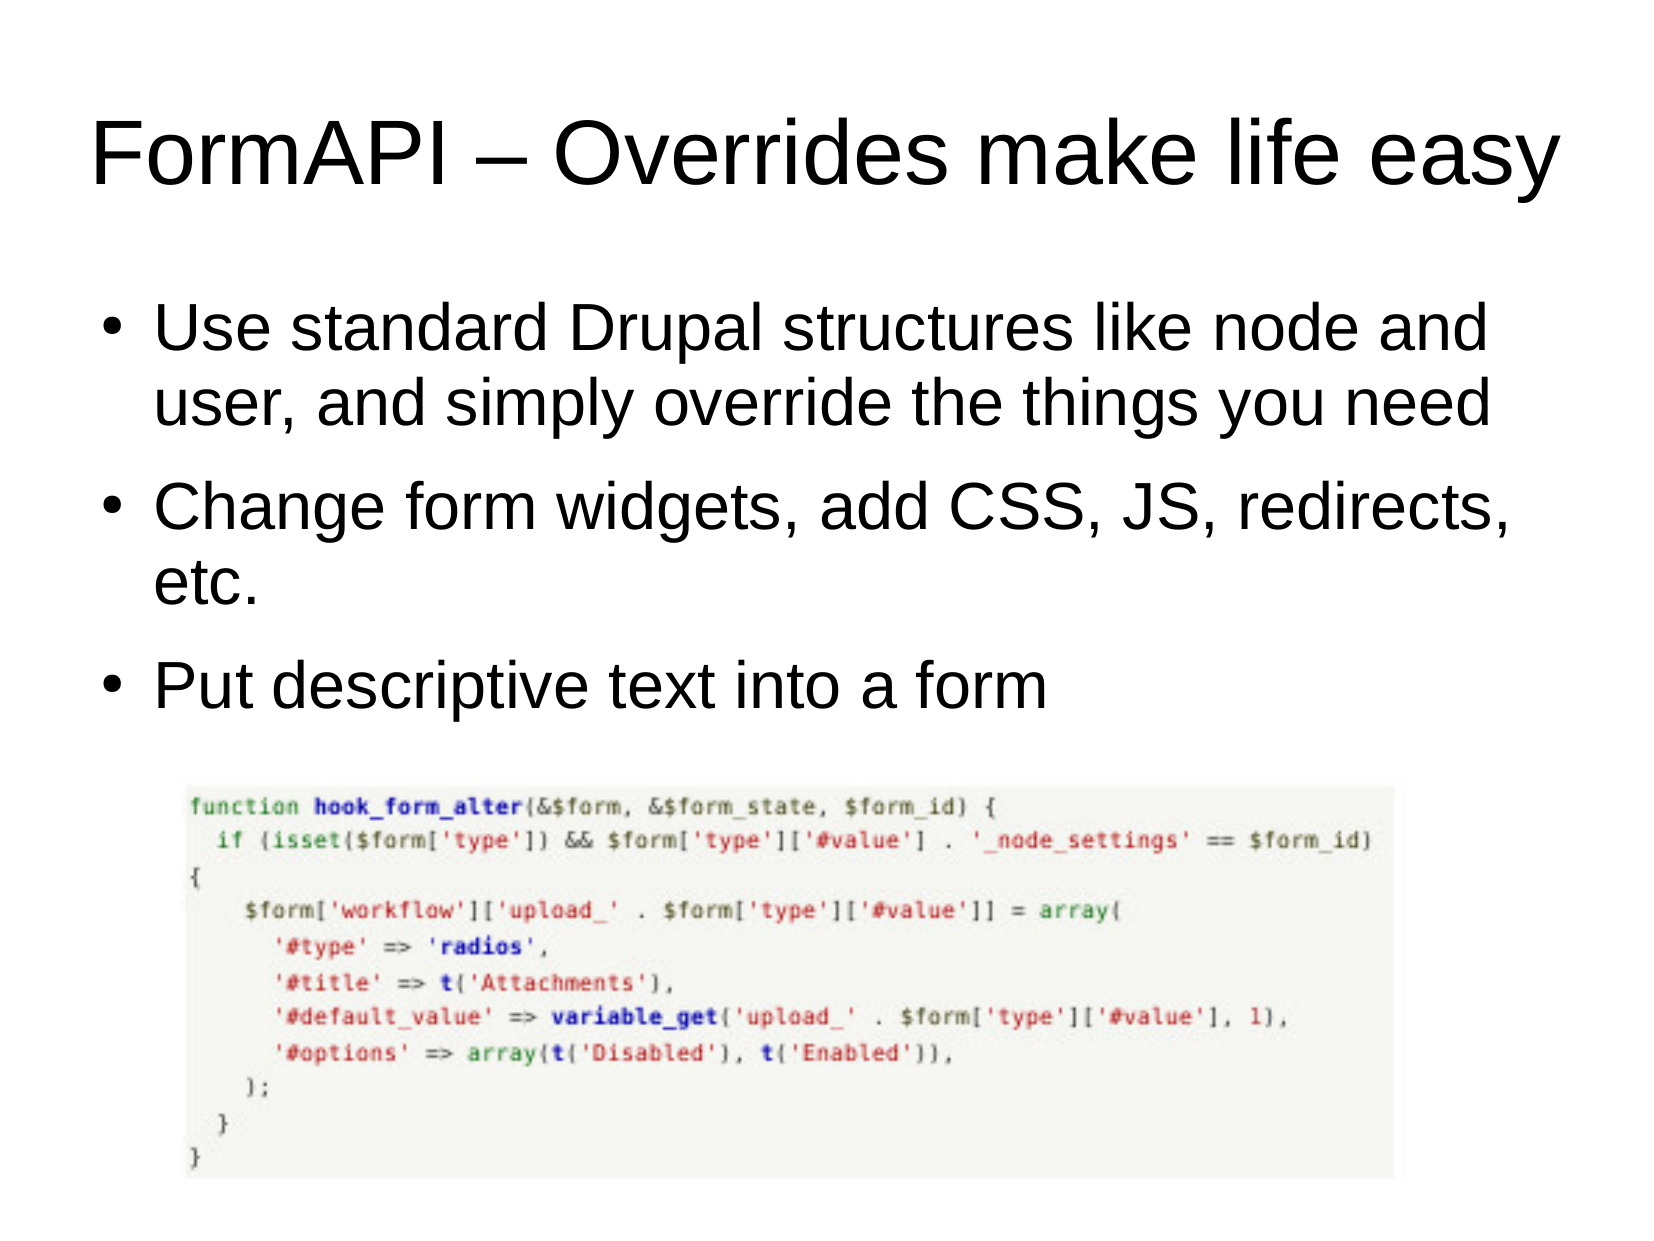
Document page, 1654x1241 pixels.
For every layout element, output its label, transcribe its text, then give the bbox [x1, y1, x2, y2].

picture [181, 776, 1406, 1182]
list Use standard Drupal structures like node and user, and simply override the things you need Change form widgets, add CSS, JS, redirects, etc. Put descriptive text into a form [82, 290, 1538, 1010]
title FormAPI – Overrides make life easy [82, 49, 1571, 257]
